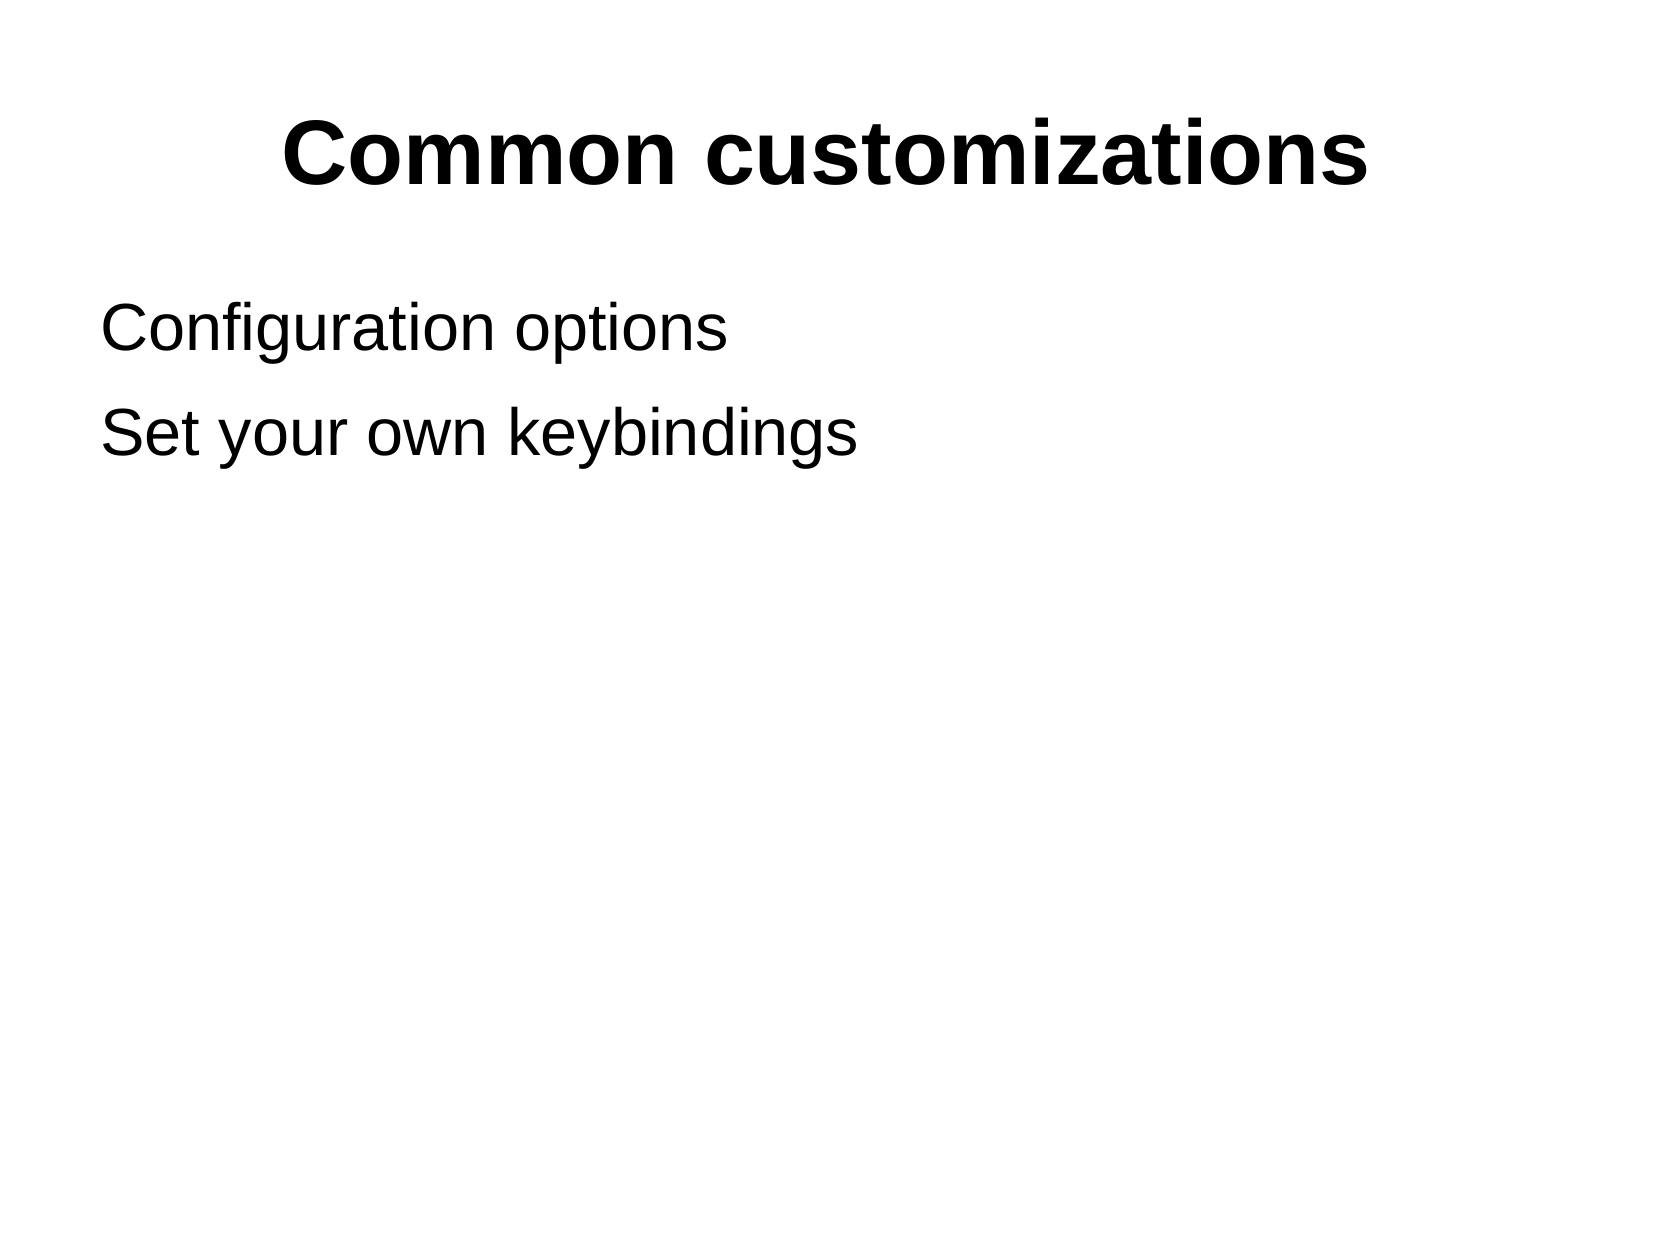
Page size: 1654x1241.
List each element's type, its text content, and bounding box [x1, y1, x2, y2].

list Configuration options Set your own keybindings [82, 290, 1571, 1094]
title Common customizations [82, 56, 1571, 250]
